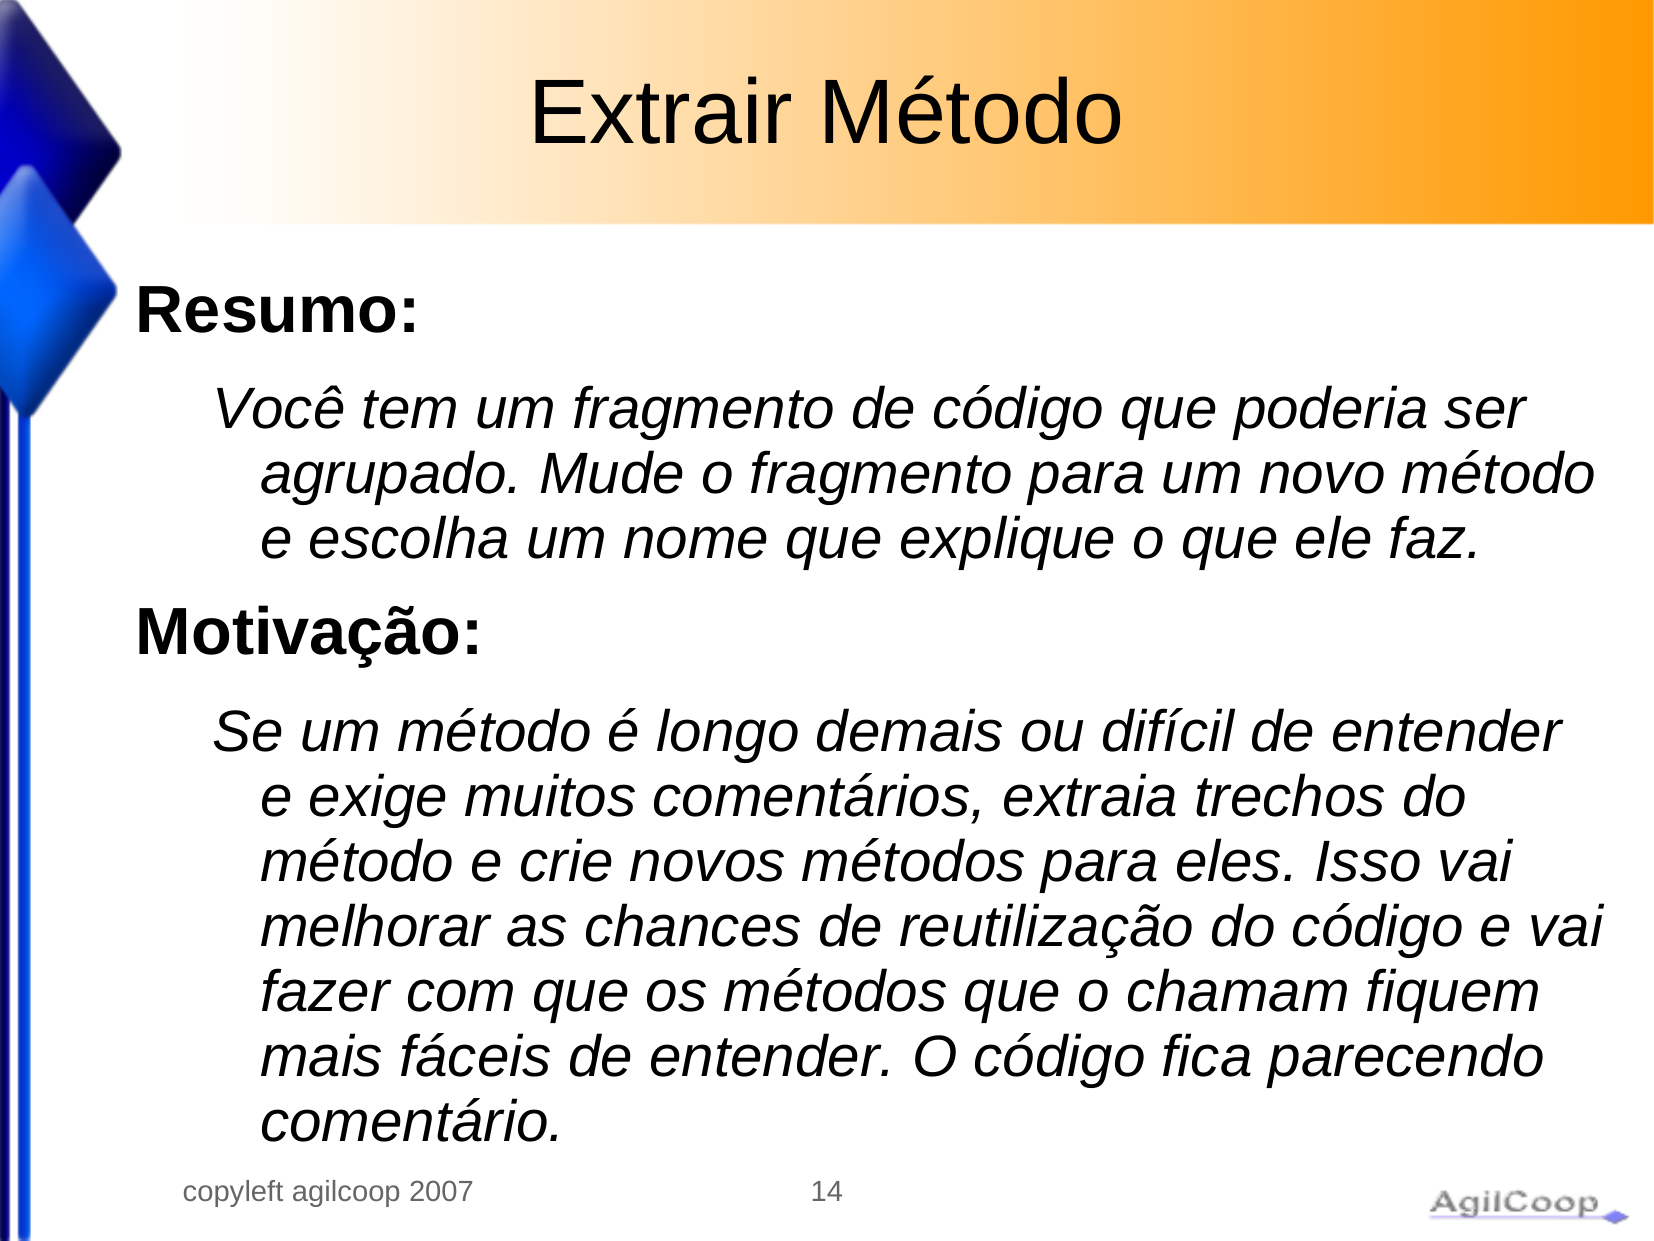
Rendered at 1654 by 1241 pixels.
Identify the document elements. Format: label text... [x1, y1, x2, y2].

title Extrair Método [82, 8, 1571, 216]
picture [0, 0, 1654, 1241]
list Resumo: Você tem um fragmento de código que poderia ser agrupado. Mude o fragmento para um novo método e escolha um nome que explique o que ele faz. Motivação: Se um método é longo demais ou difícil de entender e exige muitos comentários, extraia trechos do método e crie novos métodos para eles. Isso vai melhorar as chances de reutilização do código e vai fazer com que os métodos que o chamam fiquem mais fáceis de entender. O código fica parecendo comentário. [118, 271, 1607, 1155]
